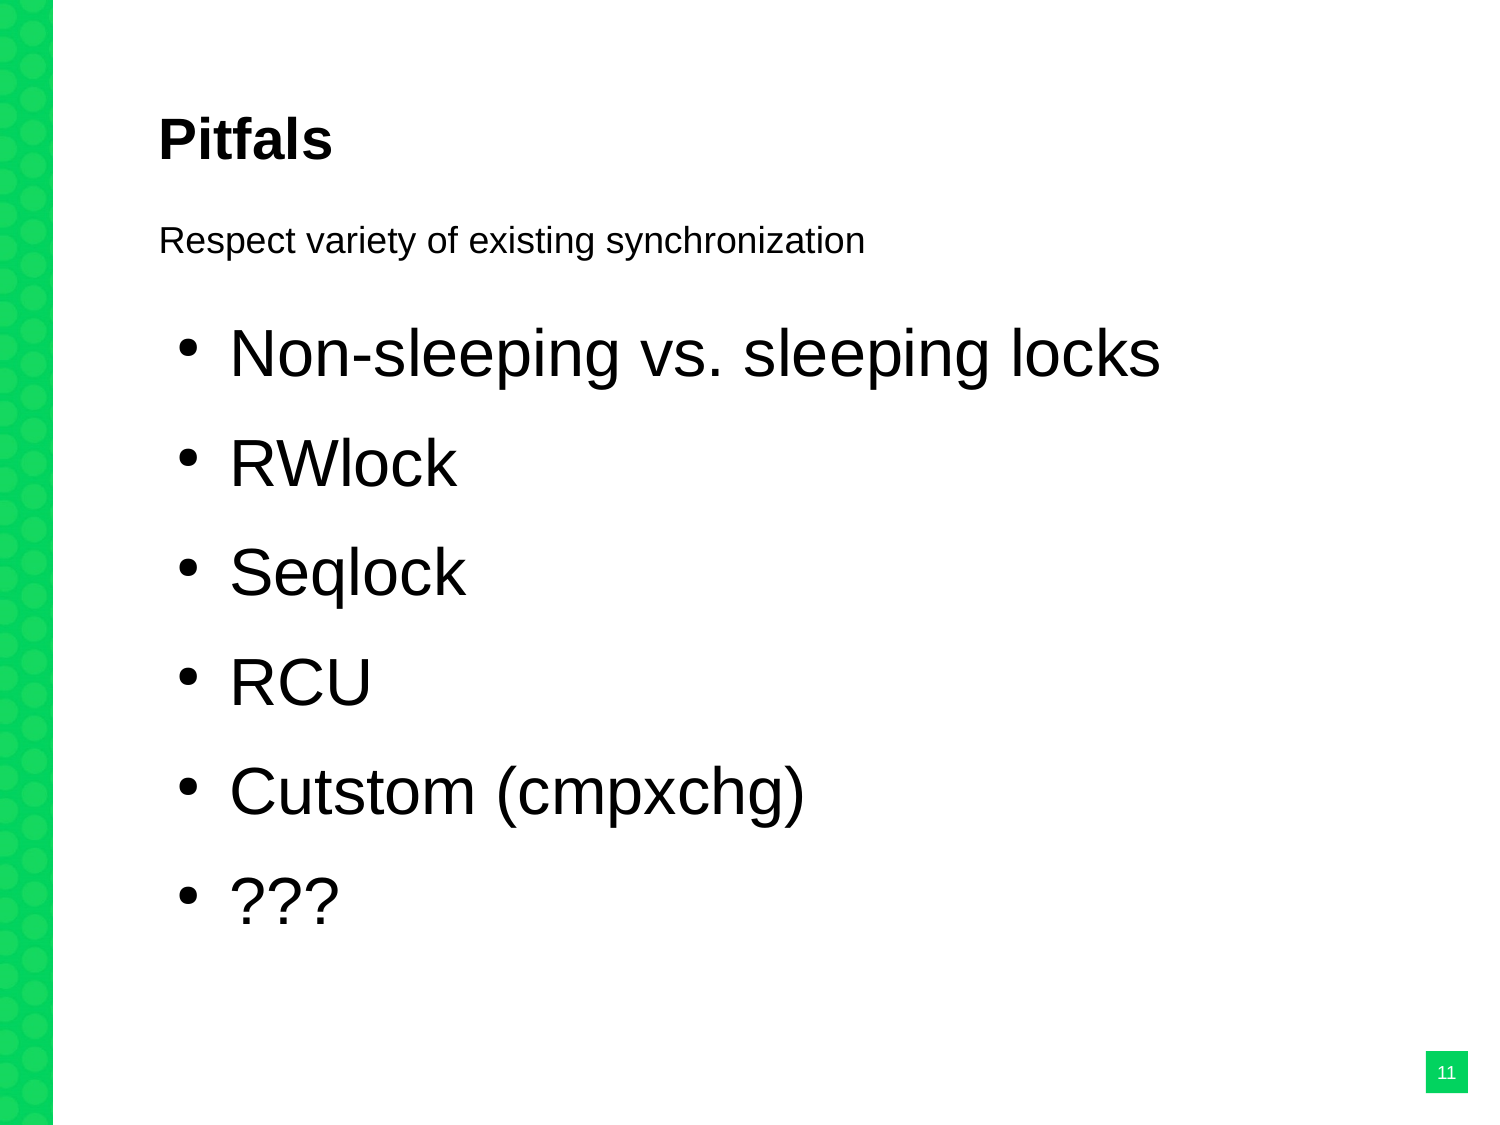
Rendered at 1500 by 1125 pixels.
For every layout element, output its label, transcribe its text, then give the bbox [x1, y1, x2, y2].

list Respect variety of existing synchronization [143, 202, 1397, 274]
picture [0, 0, 53, 1125]
list Non-sleeping vs. sleeping locks RWlock Seqlock RCU Cutstom (cmpxchg) ??? [143, 302, 1397, 1021]
text_box <number> [1425, 1051, 1468, 1094]
title Pitfals [143, 94, 1397, 180]
